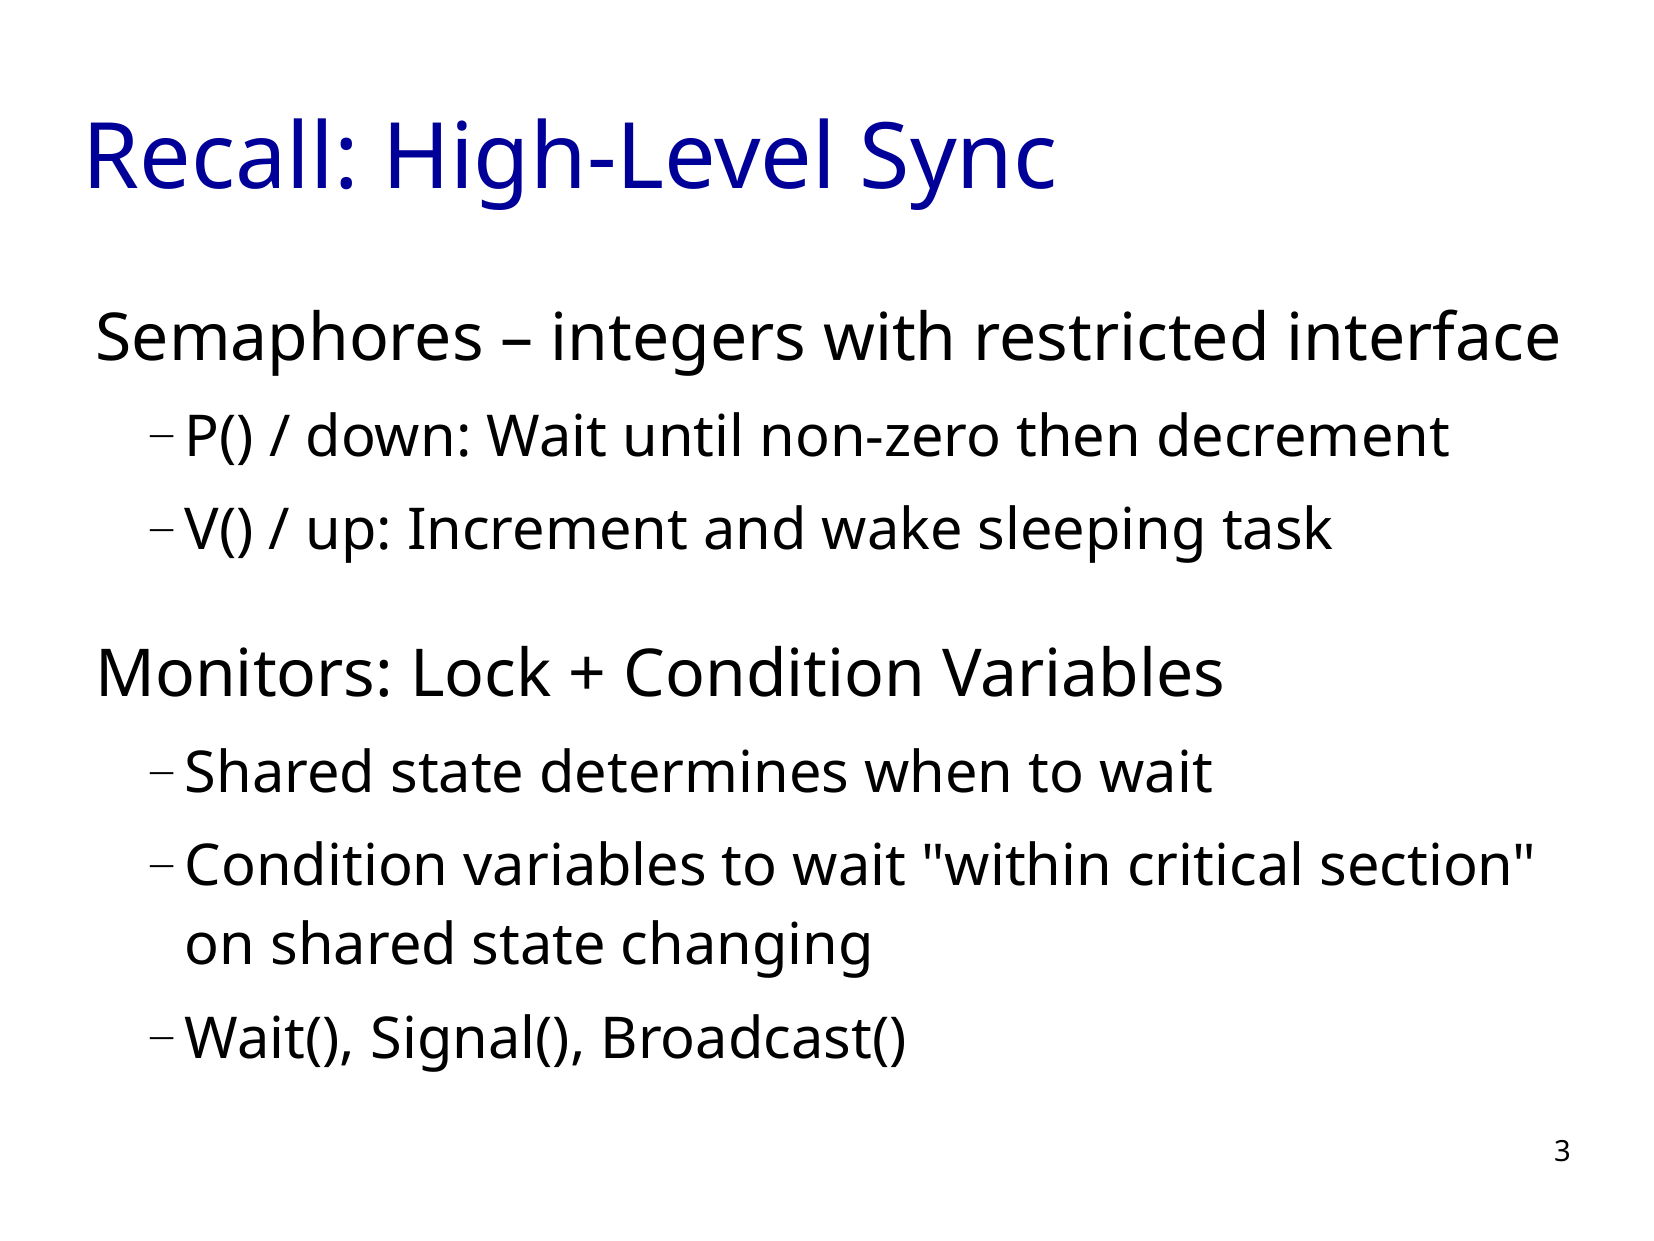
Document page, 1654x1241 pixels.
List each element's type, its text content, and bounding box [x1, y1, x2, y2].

list Semaphores – integers with restricted interface P() / down: Wait until non-zero then decrement V() / up: Increment and wake sleeping task Monitors: Lock + Condition Variables Shared state determines when to wait Condition variables to wait "within critical section" on shared state changing Wait(), Signal(), Broadcast() [60, 290, 1571, 1096]
title Recall: High-Level Sync [82, 49, 1571, 257]
